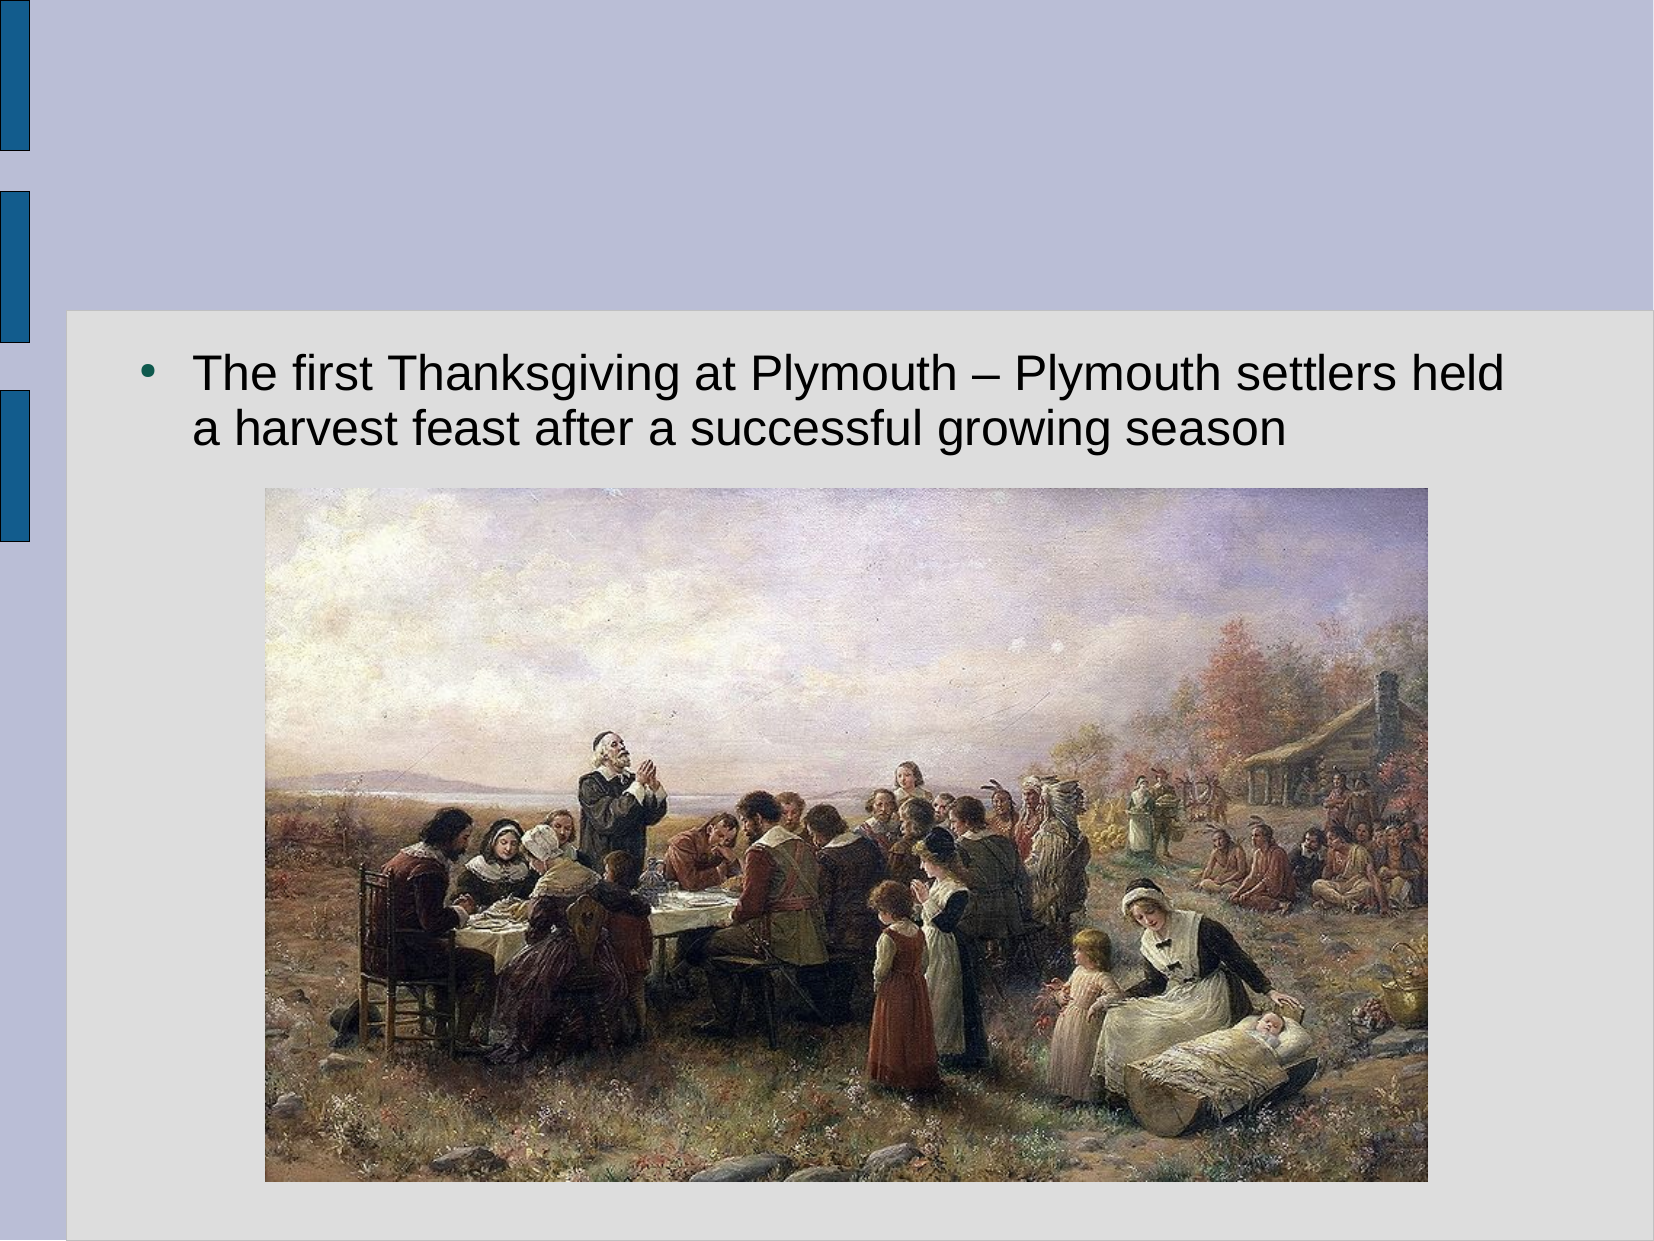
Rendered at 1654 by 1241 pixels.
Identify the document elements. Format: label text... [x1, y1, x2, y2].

picture [265, 488, 1428, 1182]
list The first Thanksgiving at Plymouth – Plymouth settlers held a harvest feast after a successful growing season [121, 344, 1534, 1127]
